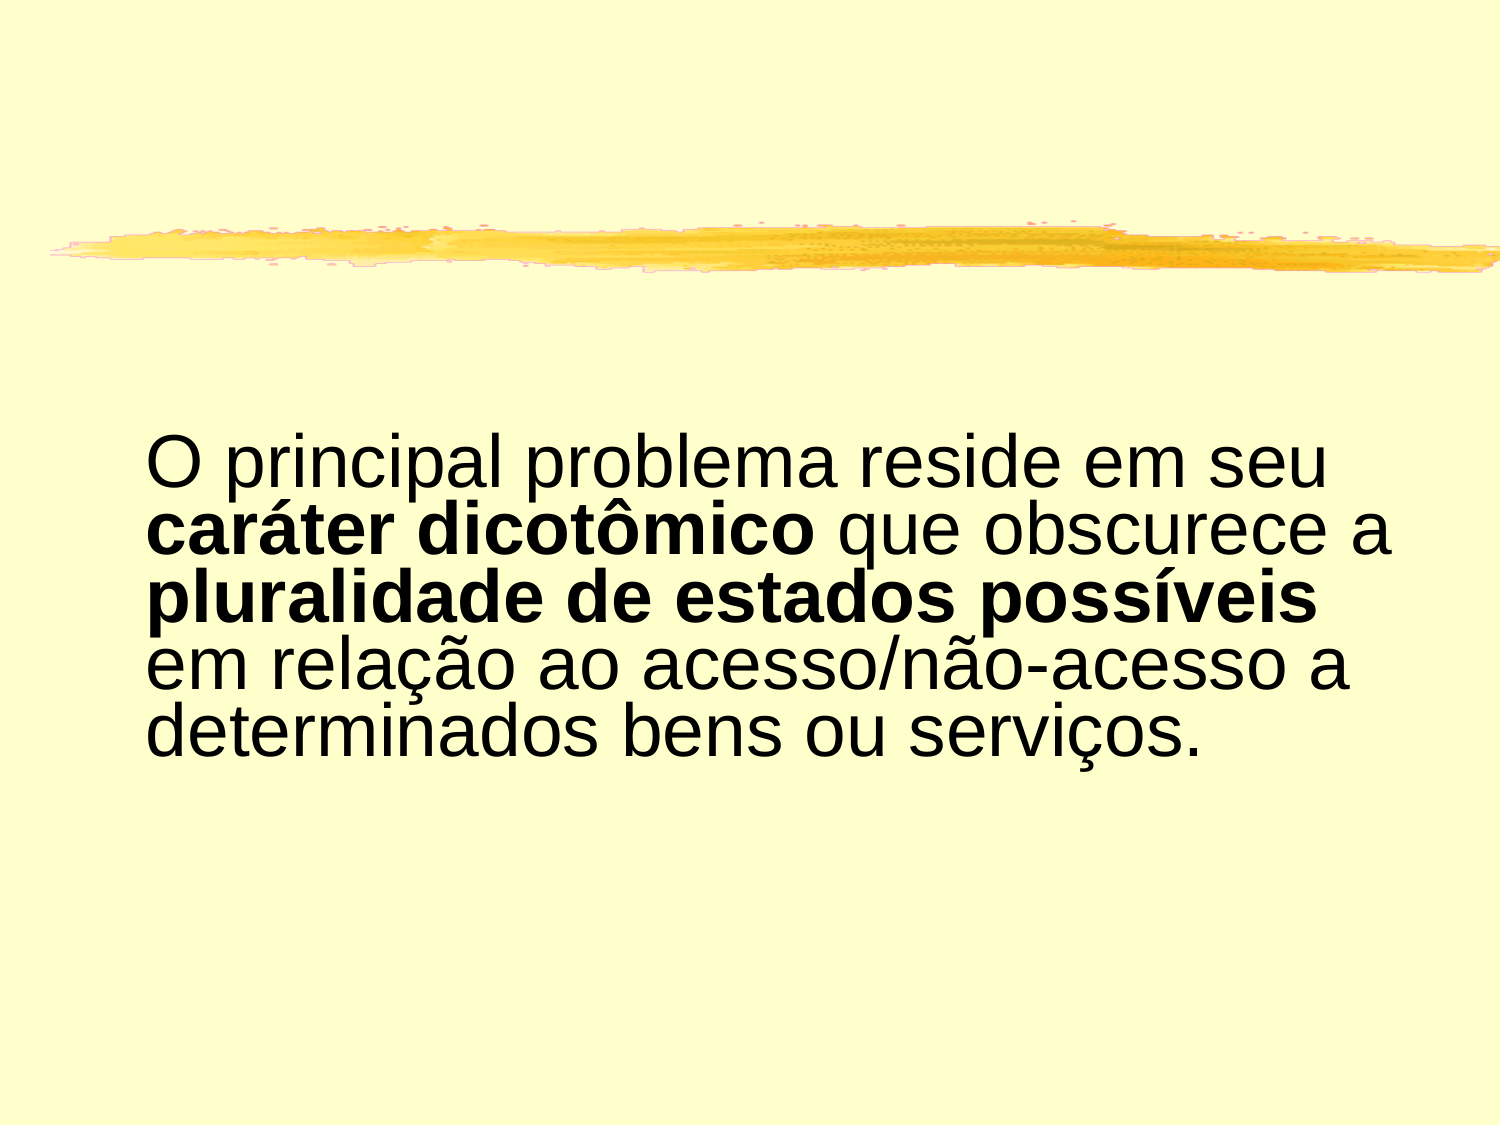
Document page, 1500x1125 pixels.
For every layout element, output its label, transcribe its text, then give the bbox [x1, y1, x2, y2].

list O principal problema reside em seu caráter dicotômico que obscurece a pluralidade de estados possíveis em relação ao acesso/não-acesso a determinados bens ou serviços. [74, 309, 1459, 1083]
picture [50, 215, 1500, 284]
